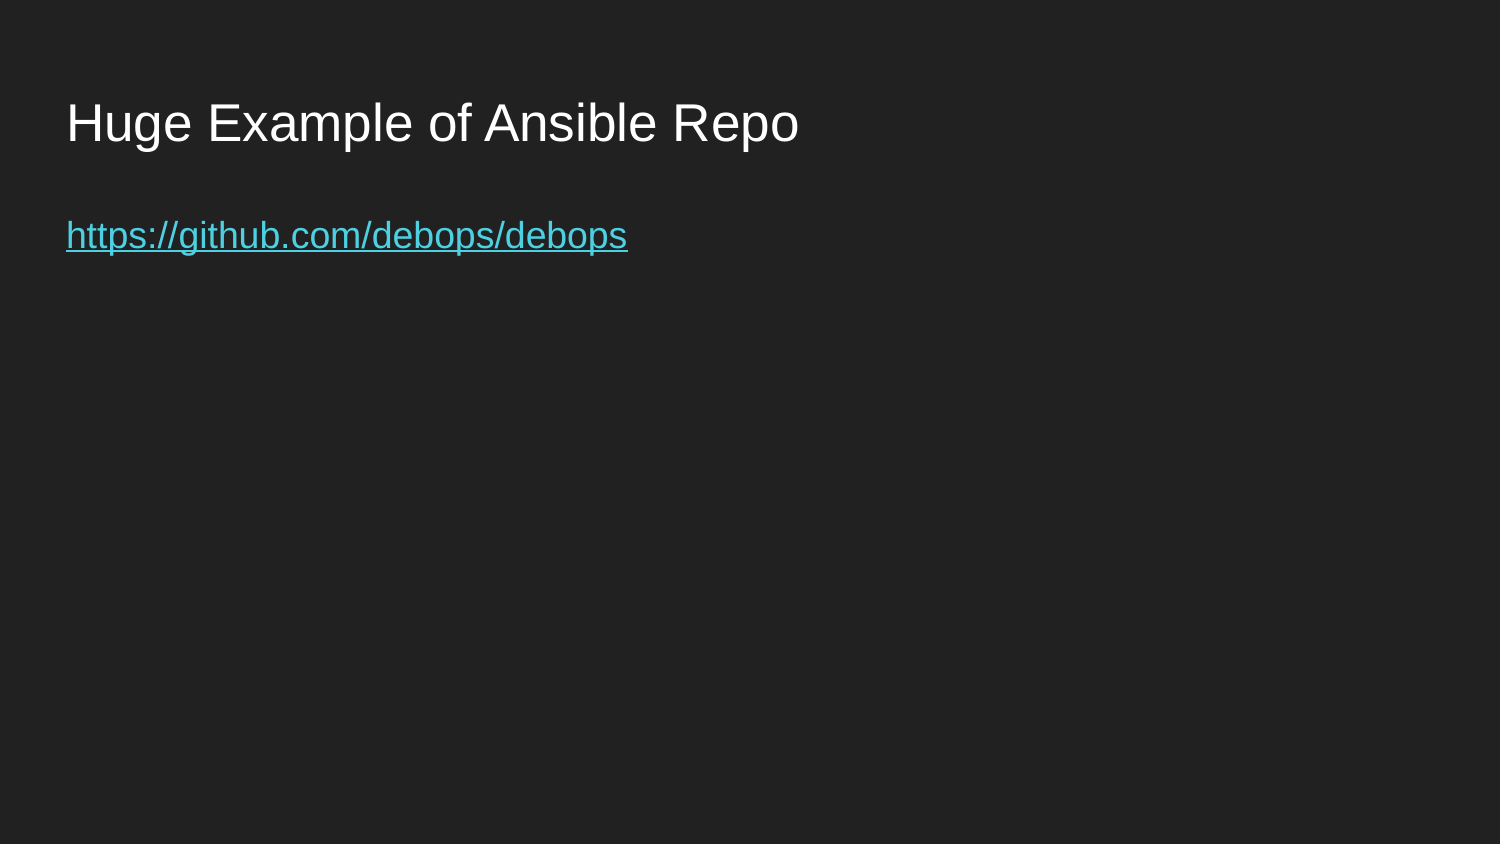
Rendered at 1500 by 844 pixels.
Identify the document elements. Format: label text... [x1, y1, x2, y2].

title Huge Example of Ansible Repo [51, 72, 1449, 167]
list https://github.com/debops/debops [51, 189, 1449, 750]
